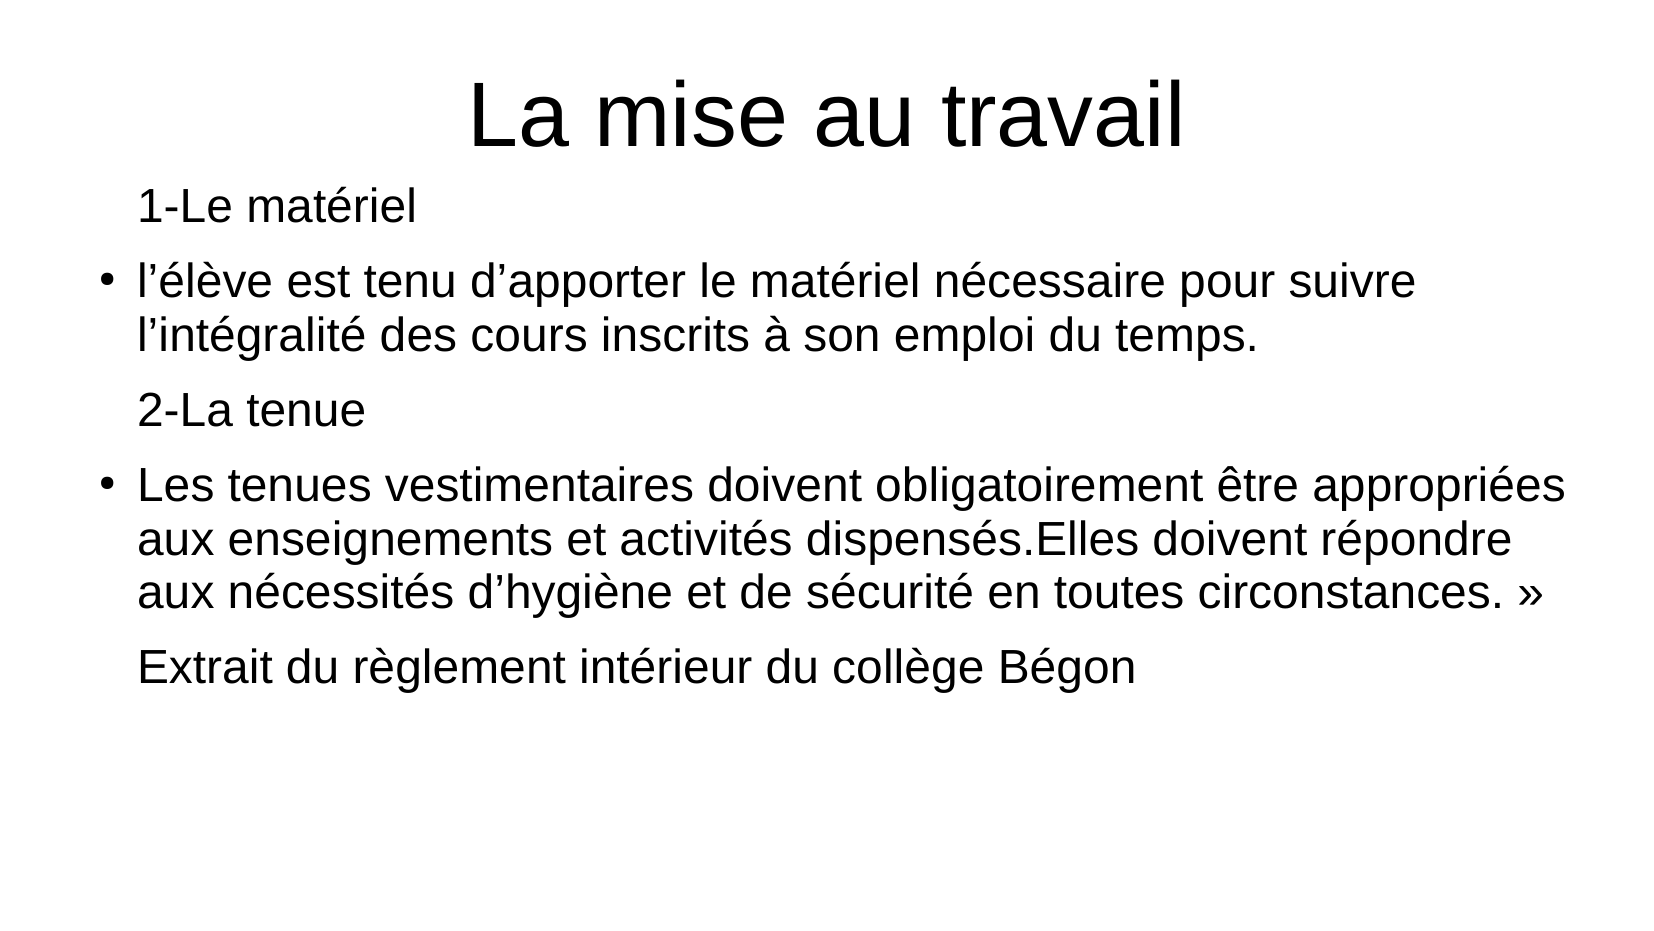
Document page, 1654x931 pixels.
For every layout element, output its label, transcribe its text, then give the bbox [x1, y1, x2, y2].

title La mise au travail [82, 37, 1571, 193]
list 1-Le matériel l’élève est tenu d’apporter le matériel nécessaire pour suivre l’intégralité des cours inscrits à son emploi du temps. 2-La tenue Les tenues vestimentaires doivent obligatoirement être appropriées aux enseignements et activités dispensés.Elles doivent répondre aux nécessités d’hygiène et de sécurité en toutes circonstances. » Extrait du règlement intérieur du collège Bégon [86, 178, 1575, 719]
